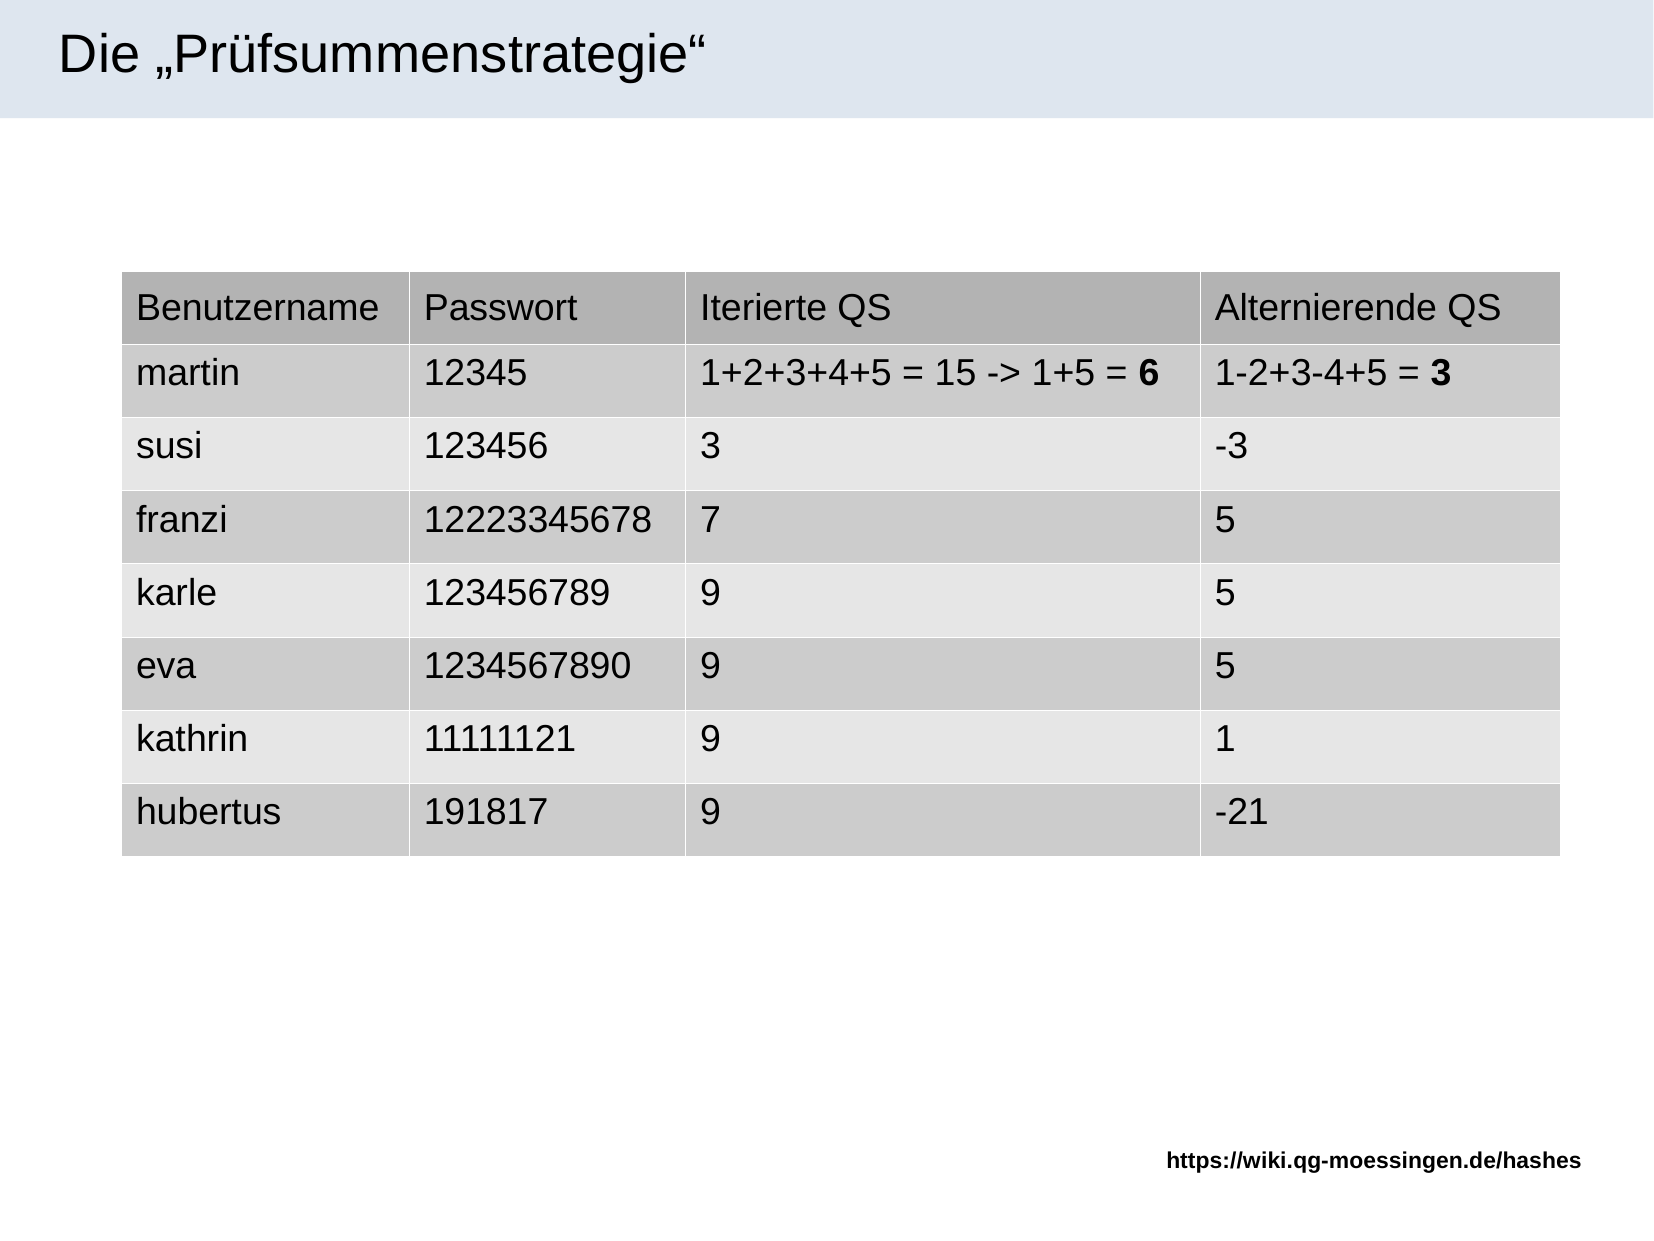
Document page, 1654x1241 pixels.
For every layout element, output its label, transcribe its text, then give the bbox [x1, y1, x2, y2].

table_cell 11111121 [410, 711, 685, 783]
table_cell 123456789 [410, 564, 685, 637]
table_cell eva [122, 638, 409, 710]
table_cell -21 [1201, 784, 1560, 856]
table_cell 1 [1201, 711, 1560, 783]
table_cell franzi [122, 491, 409, 563]
table_cell kathrin [122, 711, 409, 783]
table_cell 12223345678 [410, 491, 685, 563]
table_header Alternierende QS [1201, 272, 1560, 344]
table_cell 5 [1201, 564, 1560, 637]
table_cell susi [122, 418, 409, 490]
table_cell 7 [686, 491, 1200, 563]
table_cell 3 [686, 418, 1200, 490]
table_cell 9 [686, 638, 1200, 710]
table_cell 1234567890 [410, 638, 685, 710]
table_cell 1+2+3+4+5 = 15 -> 1+5 = 6 [686, 345, 1200, 417]
table_cell 5 [1201, 638, 1560, 710]
table_cell 9 [686, 711, 1200, 783]
table_cell 123456 [410, 418, 685, 490]
table_cell karle [122, 564, 409, 637]
table_cell 191817 [410, 784, 685, 856]
table_cell 9 [686, 784, 1200, 856]
table_cell hubertus [122, 784, 409, 856]
table_cell 12345 [410, 345, 685, 417]
table_cell 1-2+3-4+5 = 3 [1201, 345, 1560, 417]
text_box https://wiki.qg-moessingen.de/hashes [1151, 1140, 1625, 1182]
table_header Iterierte QS [686, 272, 1200, 344]
table_header Benutzername [122, 272, 409, 344]
table_header Passwort [410, 272, 685, 344]
table_cell 9 [686, 564, 1200, 637]
table_cell martin [122, 345, 409, 417]
table_cell 5 [1201, 491, 1560, 563]
table_cell -3 [1201, 418, 1560, 490]
title Die „Prüfsummenstrategie“ [59, 19, 1548, 89]
